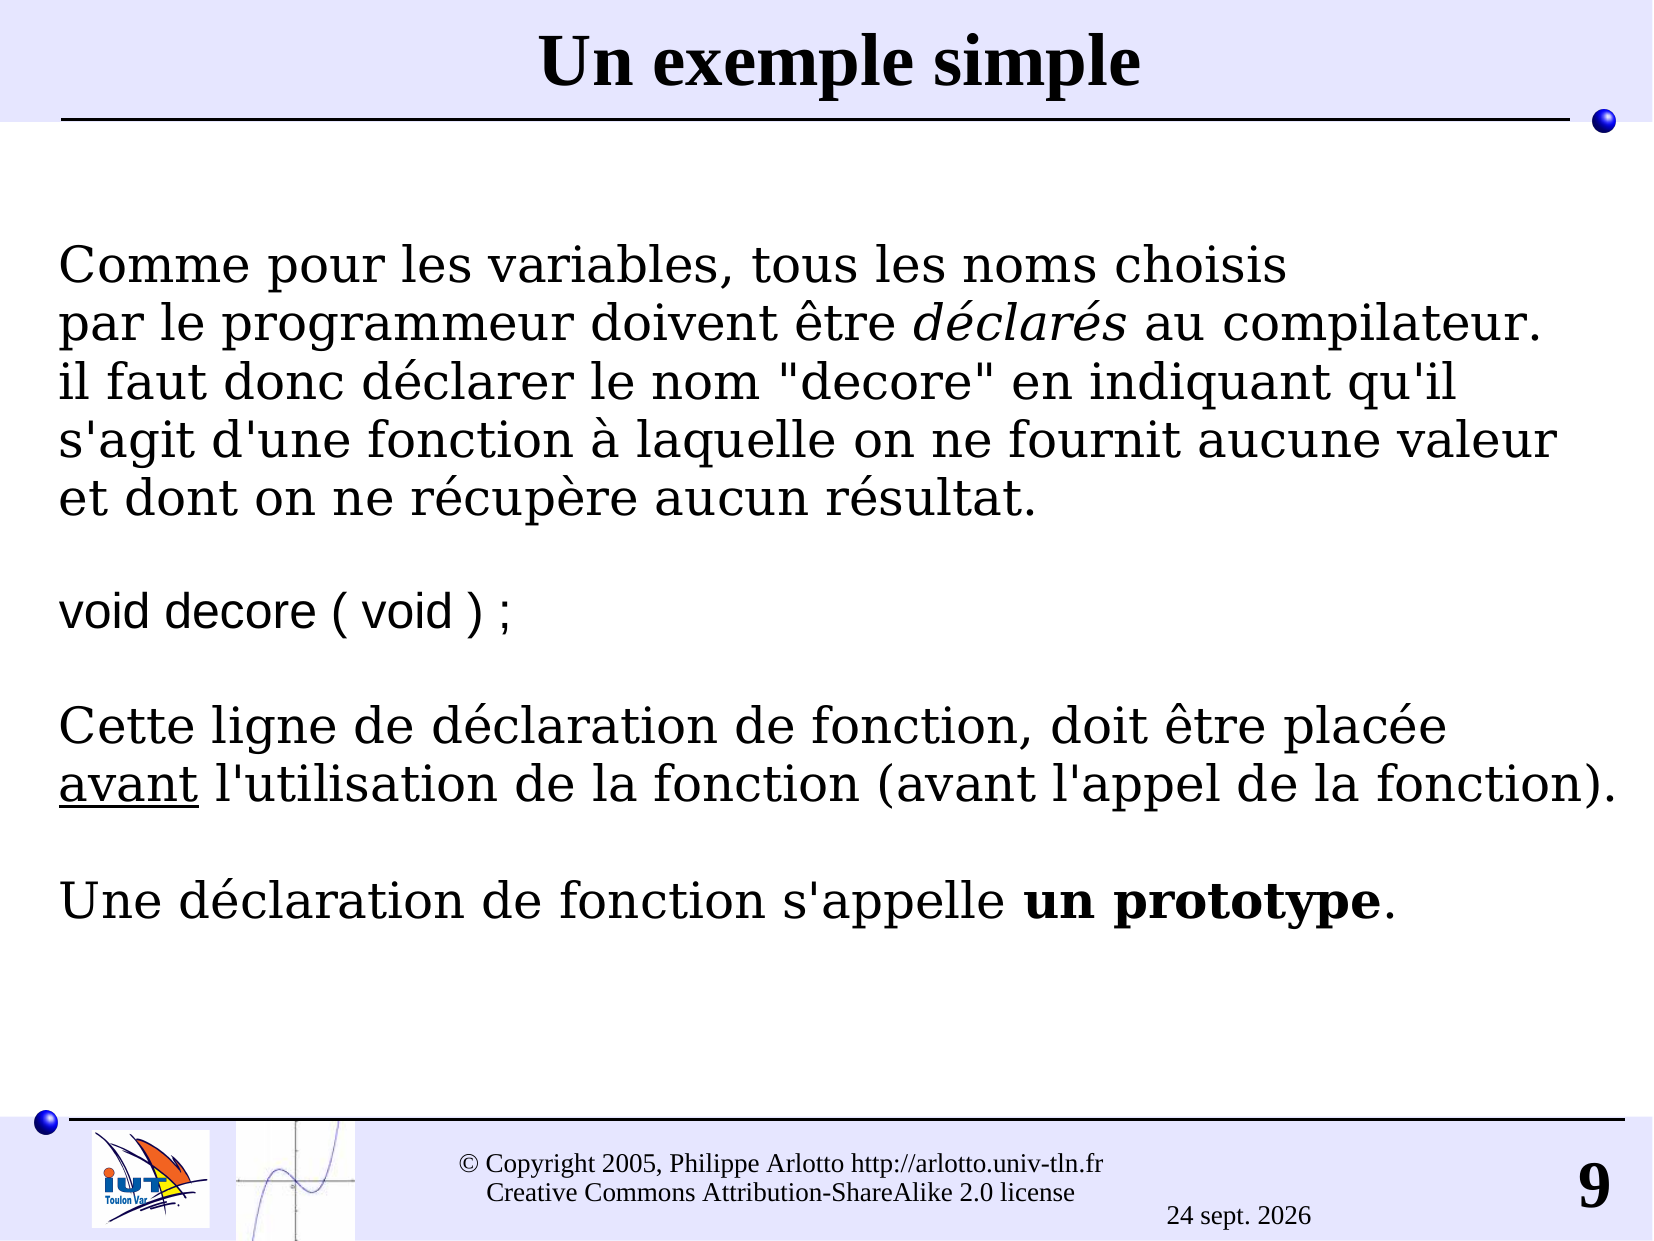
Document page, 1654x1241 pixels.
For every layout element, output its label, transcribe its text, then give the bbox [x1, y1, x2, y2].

picture [236, 1121, 355, 1241]
title Un exemple simple [95, 14, 1585, 107]
text_box Comme pour les variables, tous les noms choisis par le programmeur doivent être déclarés au compilateur. il faut donc déclarer le nom "decore" en indiquant qu'il s'agit d'une fonction à laquelle on ne fournit aucune valeur et dont on ne récupère aucun résultat. void decore ( void ) ; Cette ligne de déclaration de fonction, doit être placée avant l'utilisation de la fonction (avant l'appel de la fonction). Une déclaration de fonction s'appelle un prototype. [59, 236, 1620, 931]
